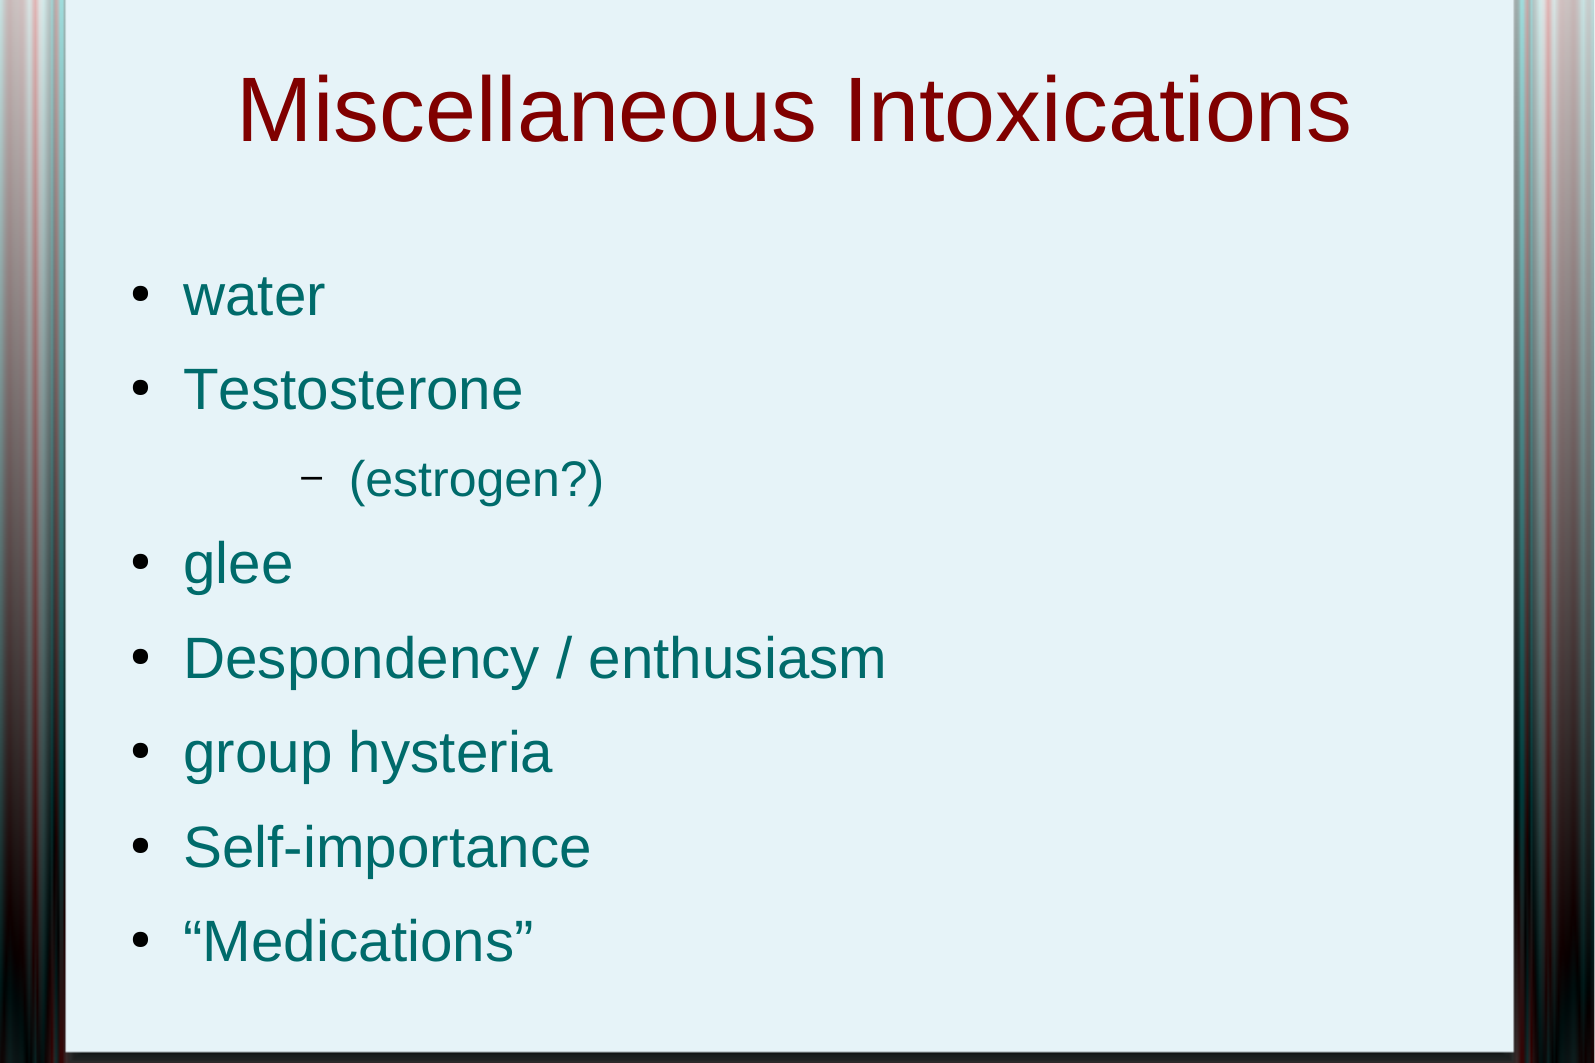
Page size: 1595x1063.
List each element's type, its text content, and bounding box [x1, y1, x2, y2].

title Miscellaneous Intoxications [112, 37, 1480, 182]
list water Testosterone (estrogen?) glee Despondency / enthusiasm group hysteria Self-importance “Medications” [112, 262, 1463, 1013]
picture [0, 0, 1595, 1063]
